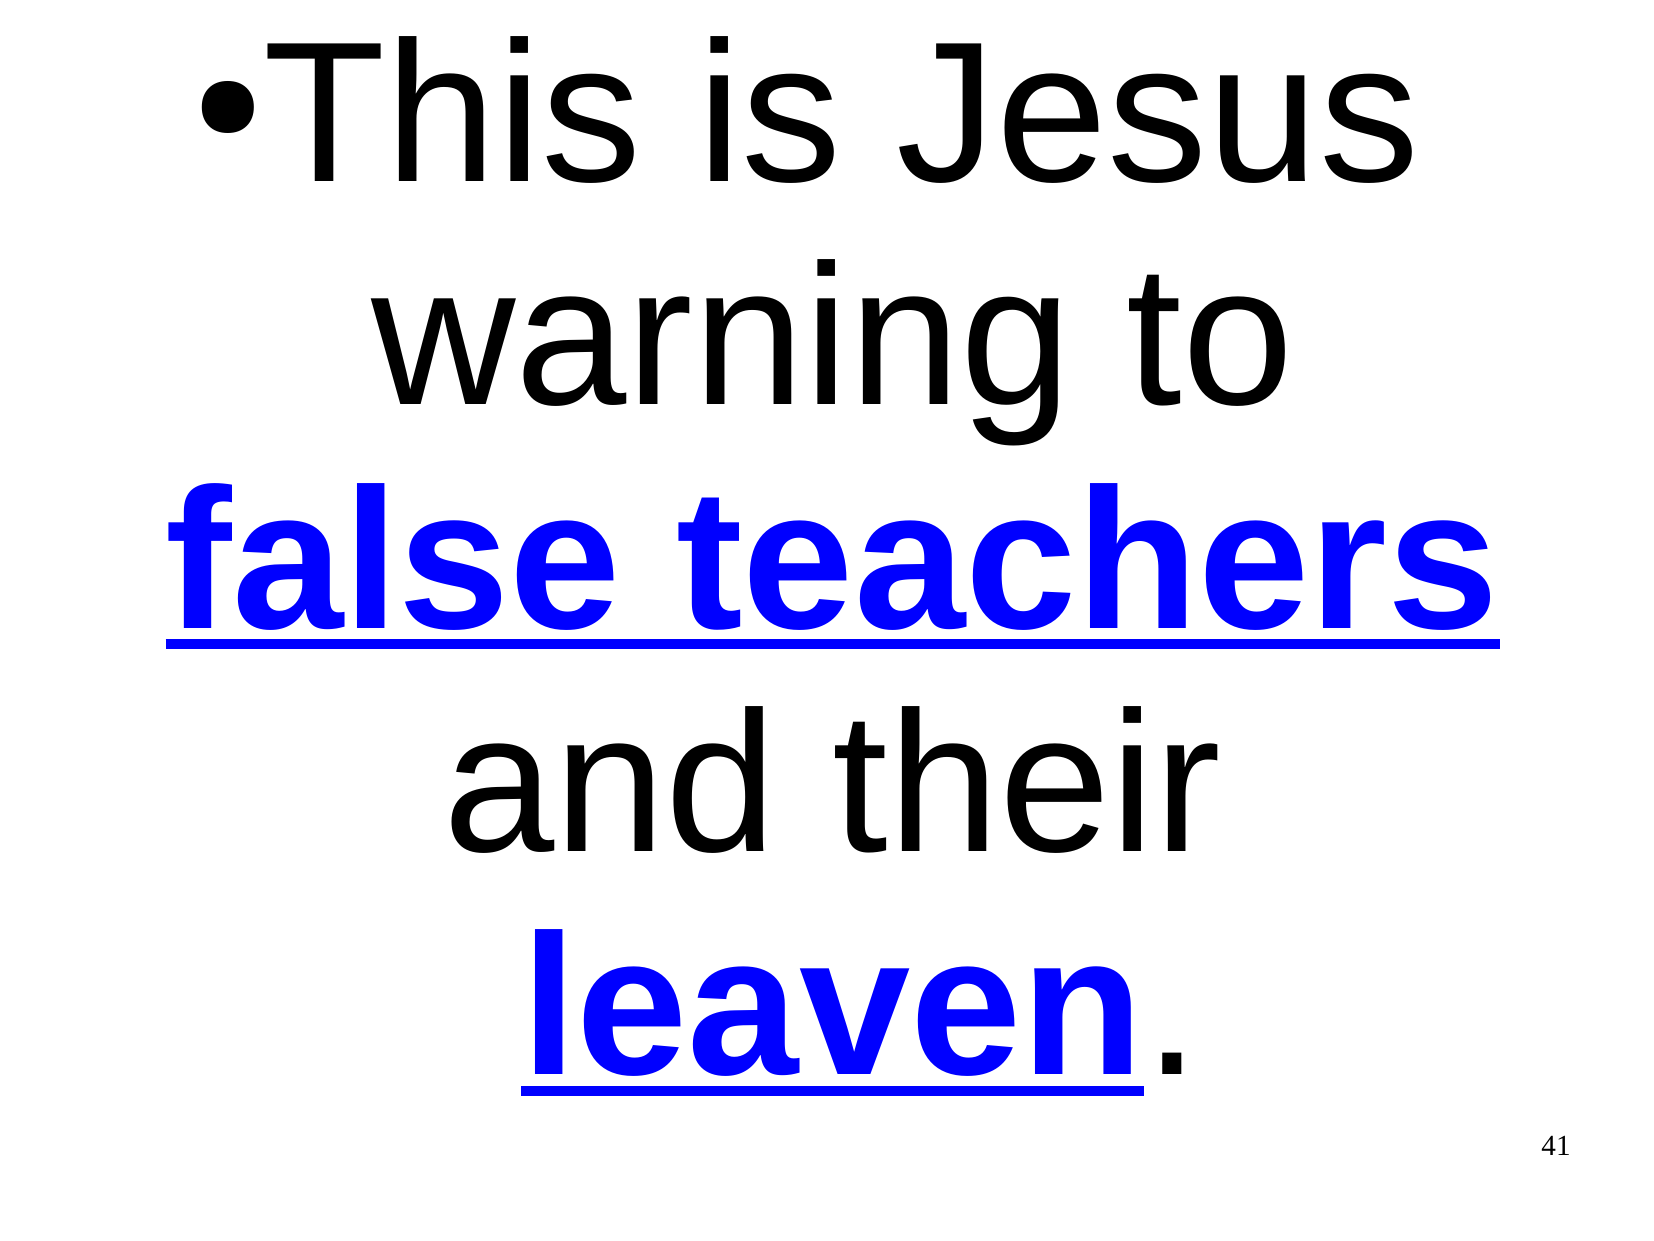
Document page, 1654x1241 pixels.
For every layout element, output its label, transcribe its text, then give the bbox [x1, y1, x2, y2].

list This is Jesus warning to false teachers and their leaven. [0, 0, 1651, 1238]
